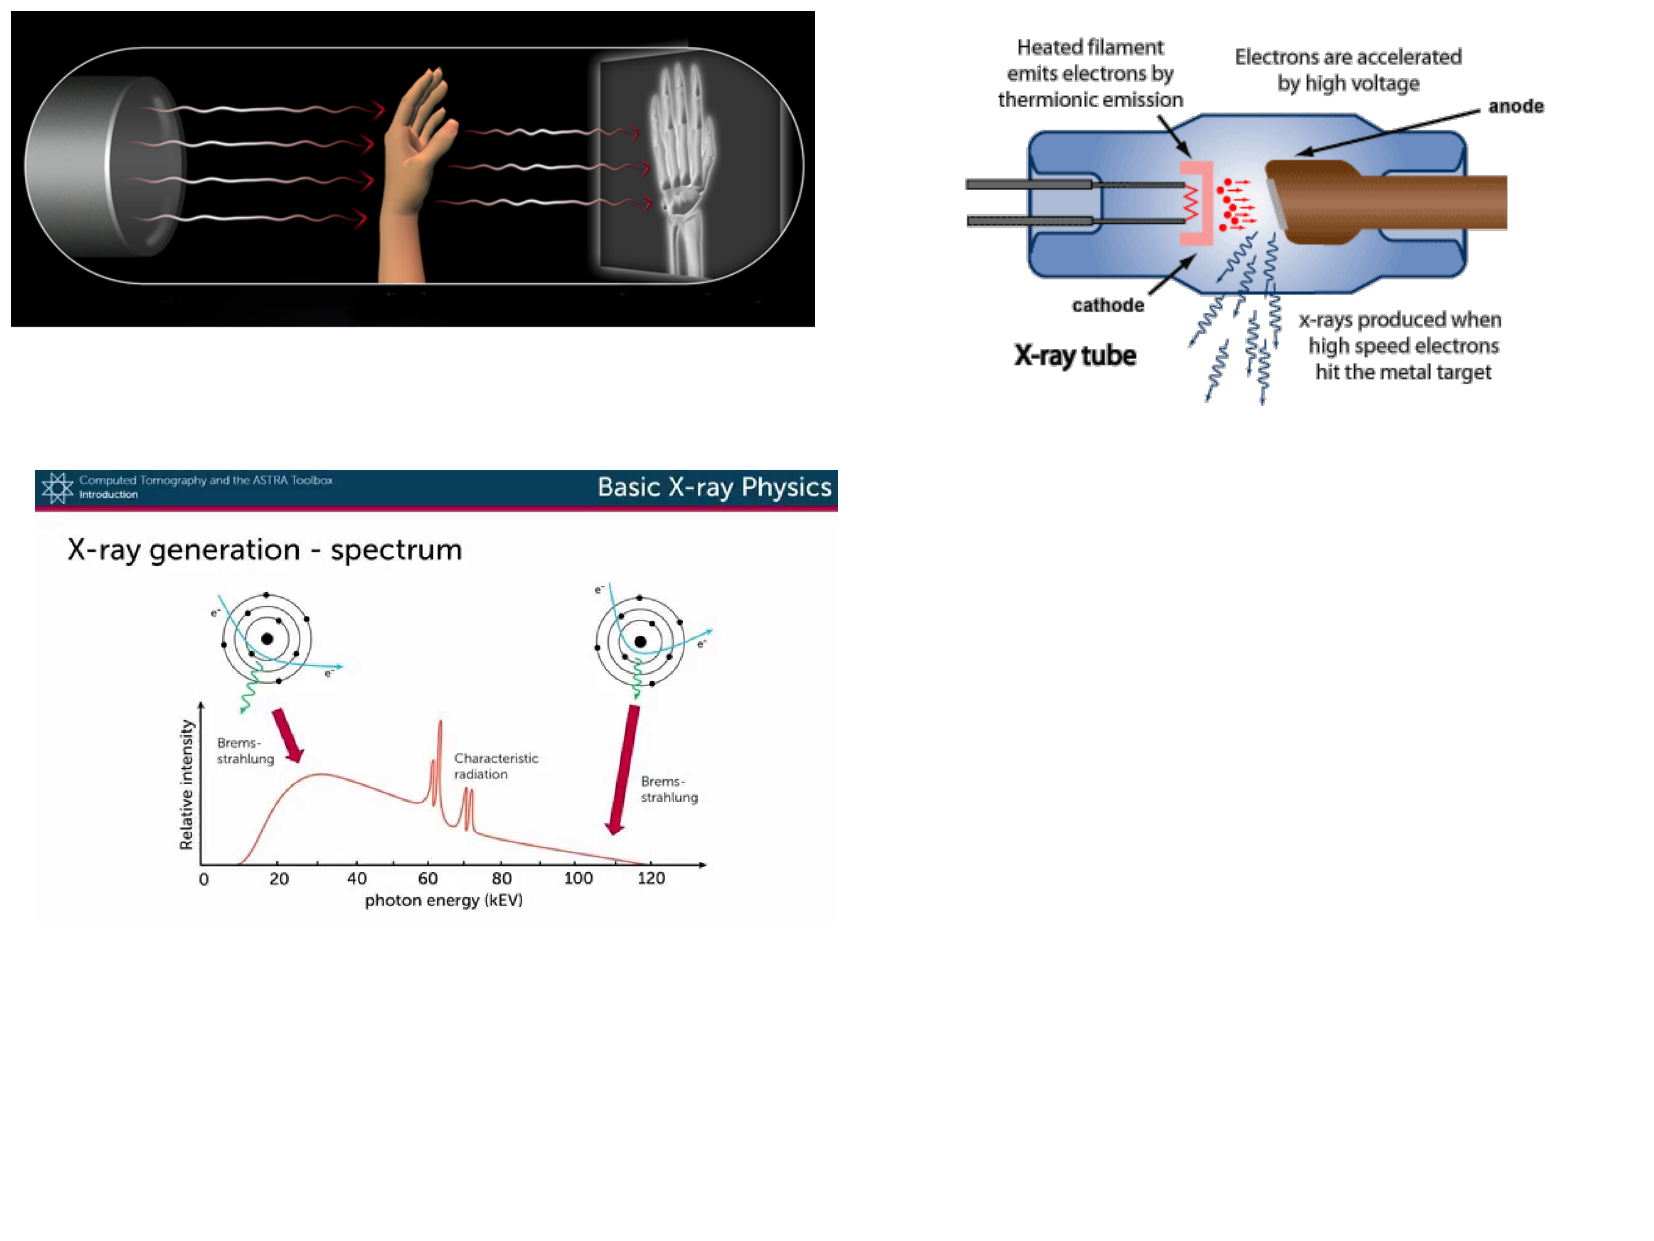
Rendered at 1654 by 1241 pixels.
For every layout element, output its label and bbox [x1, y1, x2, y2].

picture [897, 35, 1545, 406]
picture [35, 470, 838, 922]
picture [11, 11, 815, 331]
